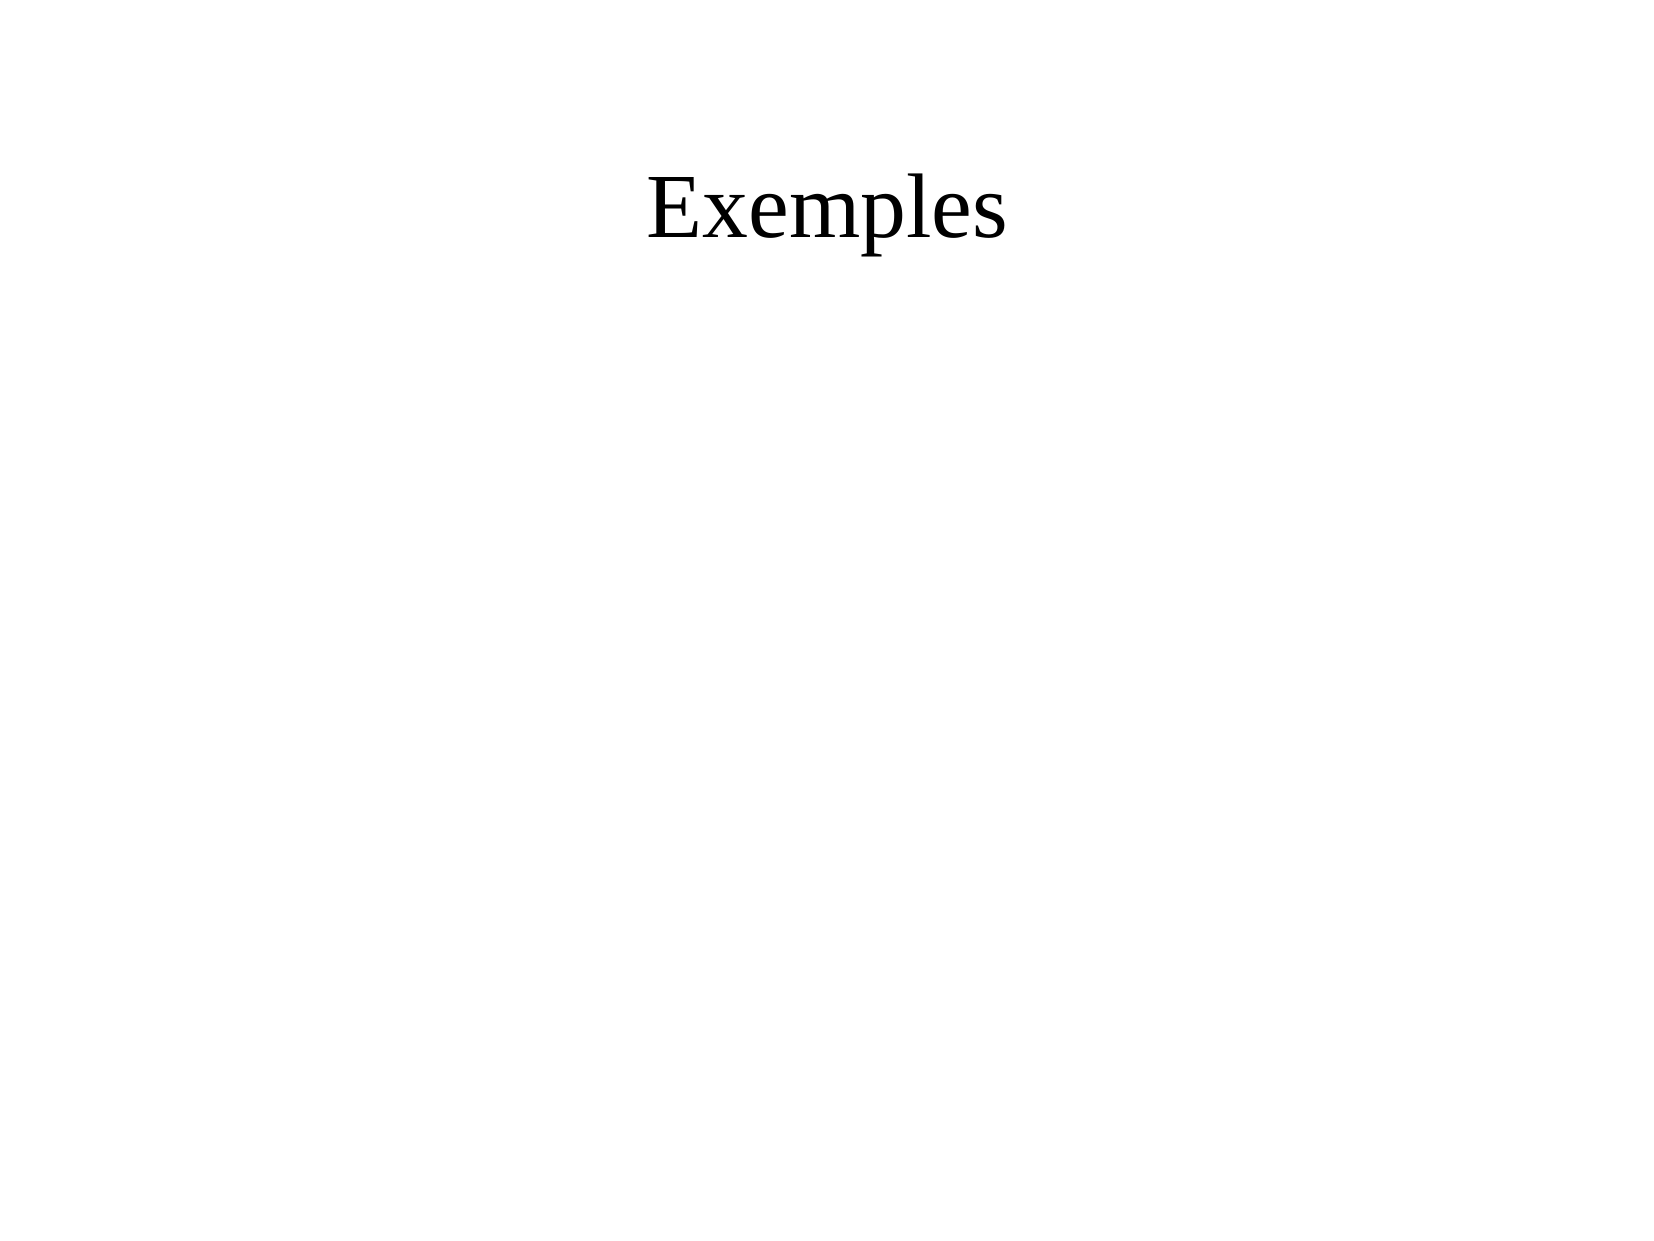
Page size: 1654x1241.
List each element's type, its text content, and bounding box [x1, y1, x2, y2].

title Exemples [121, 102, 1534, 311]
